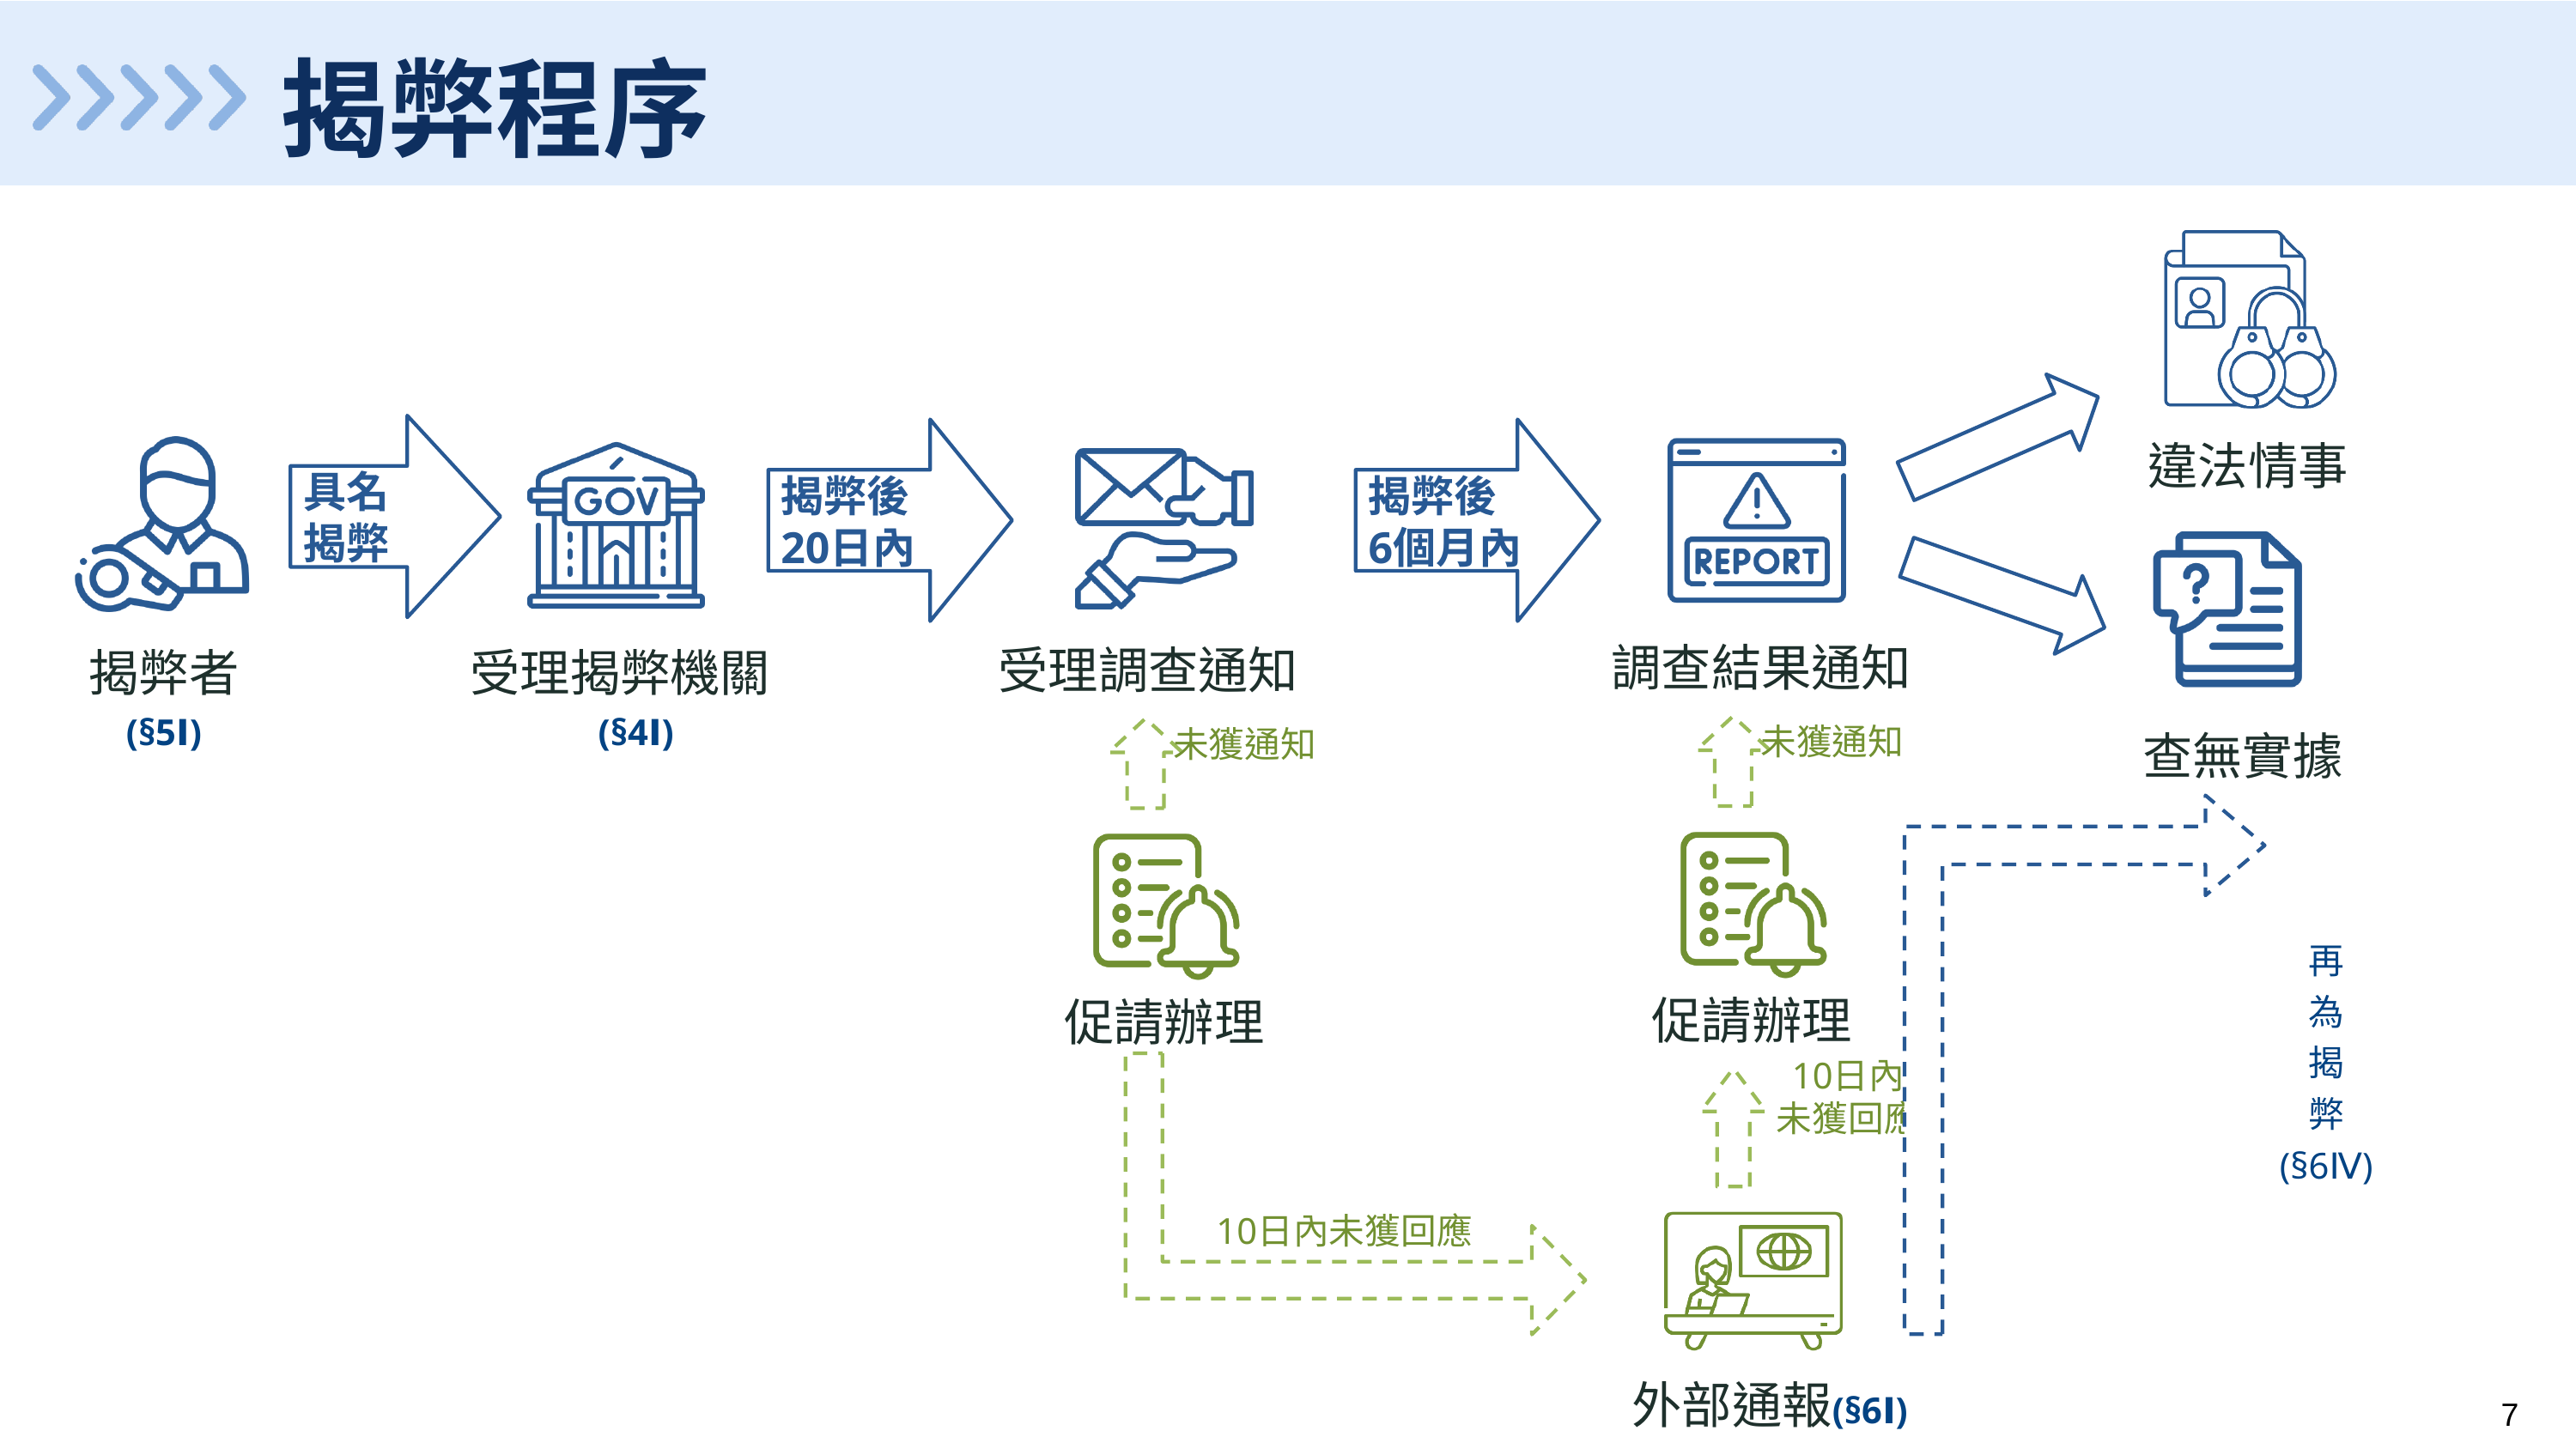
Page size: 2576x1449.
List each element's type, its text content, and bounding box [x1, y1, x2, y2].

text_box 揭弊程序 [281, 33, 741, 171]
text_box 具名 揭弊 [290, 415, 501, 618]
text_box 10日內未獲回應 [1203, 1202, 1485, 1258]
text_box 外部通報(§6Ⅰ) [1620, 1373, 1920, 1434]
text_box [1109, 718, 1164, 809]
picture [527, 440, 705, 610]
text_box 促請辦理 [1051, 991, 1278, 1052]
text_box 受理調查通知 [998, 639, 1330, 700]
picture [74, 436, 250, 613]
text_box [1700, 1068, 1764, 1187]
picture [1075, 440, 1254, 617]
text_box 10日內 未獲回應 [1764, 1046, 1904, 1146]
text_box 受理揭弊機關 (§4Ⅰ) [470, 641, 802, 754]
picture [1677, 828, 1830, 981]
text_box [1125, 1052, 1586, 1335]
text_box [1904, 795, 2265, 1335]
picture [1090, 830, 1242, 983]
text_box [0, 1, 2576, 185]
picture [2138, 520, 2317, 698]
text_box 違法情事 [2148, 434, 2352, 495]
text_box (§6Ⅳ) [2266, 1128, 2386, 1193]
text_box <編號> [2488, 1387, 2576, 1440]
text_box 調查結果通知 [1611, 636, 1943, 697]
text_box 未獲通知 [1160, 714, 1329, 771]
text_box 查無實據 [2142, 724, 2346, 785]
picture [1668, 431, 1846, 609]
text_box 促請辦理 [1638, 989, 1865, 1050]
picture [2161, 230, 2339, 409]
picture [1664, 1191, 1843, 1370]
text_box [1696, 716, 1752, 806]
text_box 揭弊者(§5Ⅰ) [74, 641, 254, 754]
text_box 未獲通知 [1747, 712, 1917, 769]
text_box 揭弊後20日內 [768, 419, 1012, 621]
text_box 揭弊後 6個月內 [1355, 419, 1600, 621]
text_box 再 為 揭 弊 [2295, 924, 2358, 1128]
